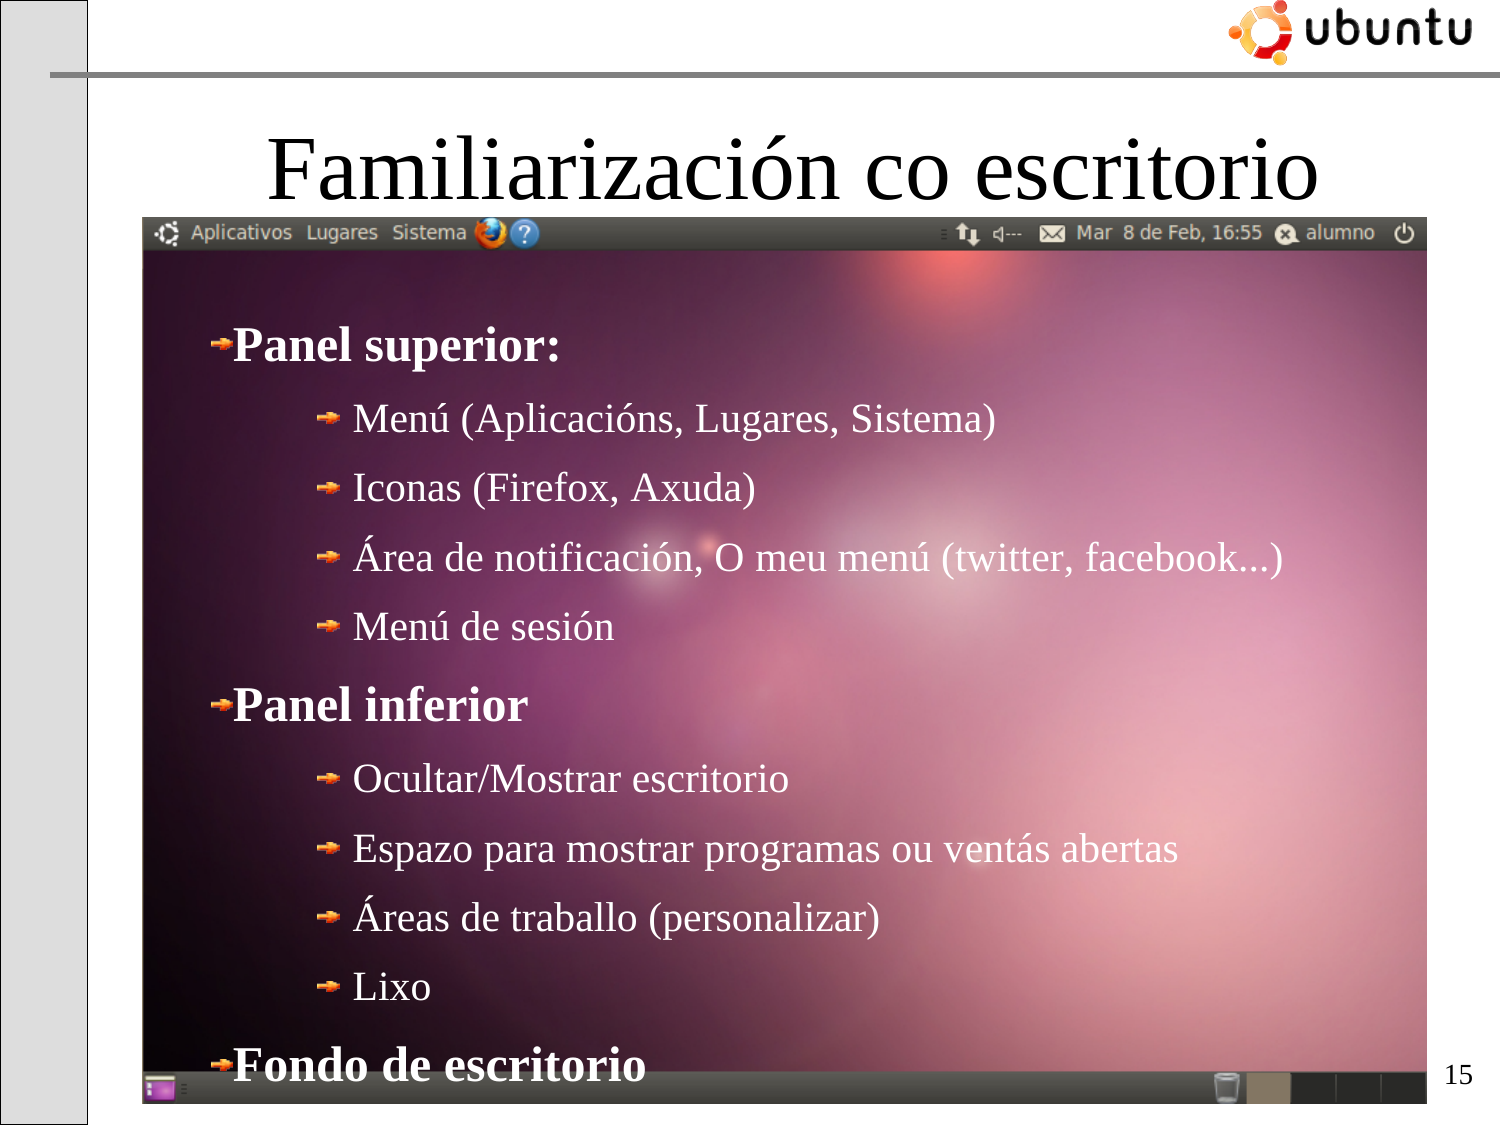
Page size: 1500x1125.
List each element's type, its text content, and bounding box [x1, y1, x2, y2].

picture [1221, 0, 1483, 71]
title Familiarización co escritorio [112, 99, 1477, 237]
picture [142, 217, 1427, 1104]
text_box Panel superior: Menú (Aplicacións, Lugares, Sistema) Iconas (Firefox, Axuda) Área de notificación, O meu menú (twitter, facebook...) Menú de sesión Panel inferior Ocultar/Mostrar escritorio Espazo para mostrar programas ou ventás abertas Áreas de traballo (personalizar) Lixo Fondo de escritorio [196, 281, 1359, 1087]
